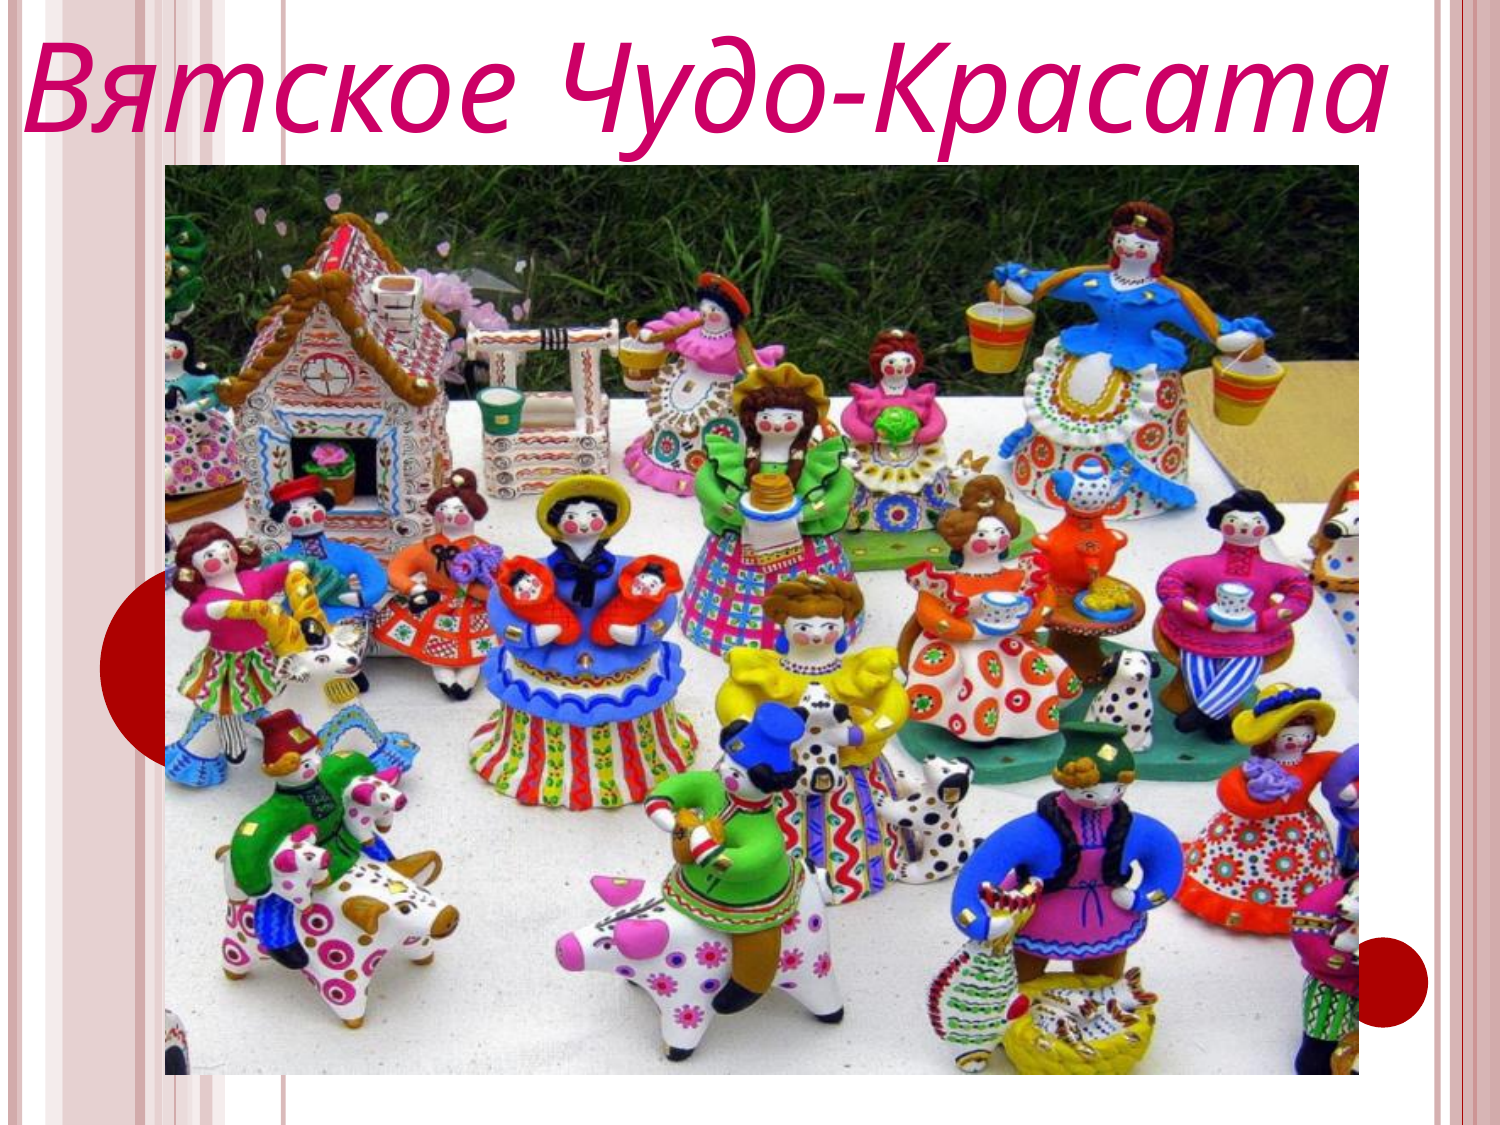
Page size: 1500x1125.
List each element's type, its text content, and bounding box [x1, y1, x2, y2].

picture [165, 165, 1359, 1075]
title Вятское Чудо-Красата [0, 0, 1413, 201]
